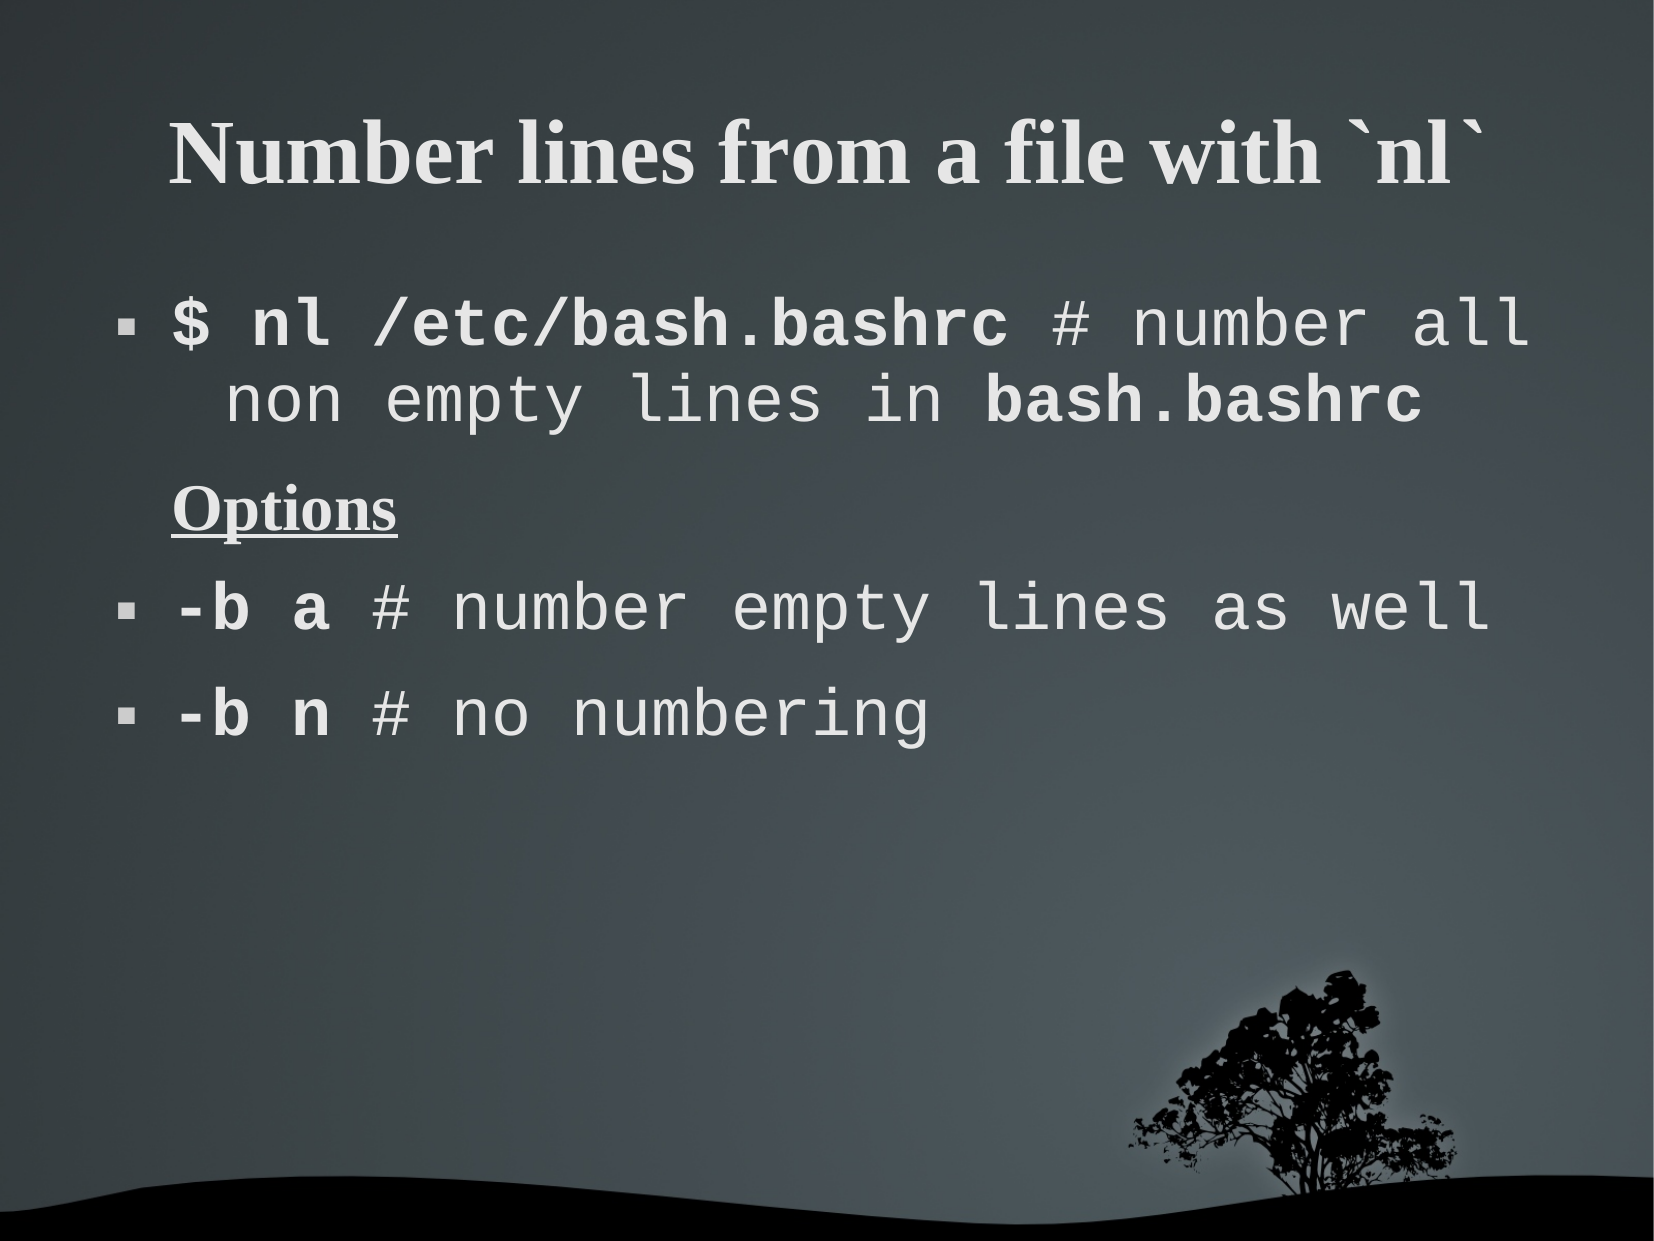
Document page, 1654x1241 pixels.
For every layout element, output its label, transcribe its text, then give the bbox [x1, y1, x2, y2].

list $ nl /etc/bash.bashrc # number all non empty lines in bash.bashrc Options -b a # number empty lines as well -b n # no numbering [82, 290, 1571, 1109]
title Number lines from a file with `nl` [82, 33, 1571, 273]
picture [0, 0, 1654, 1241]
